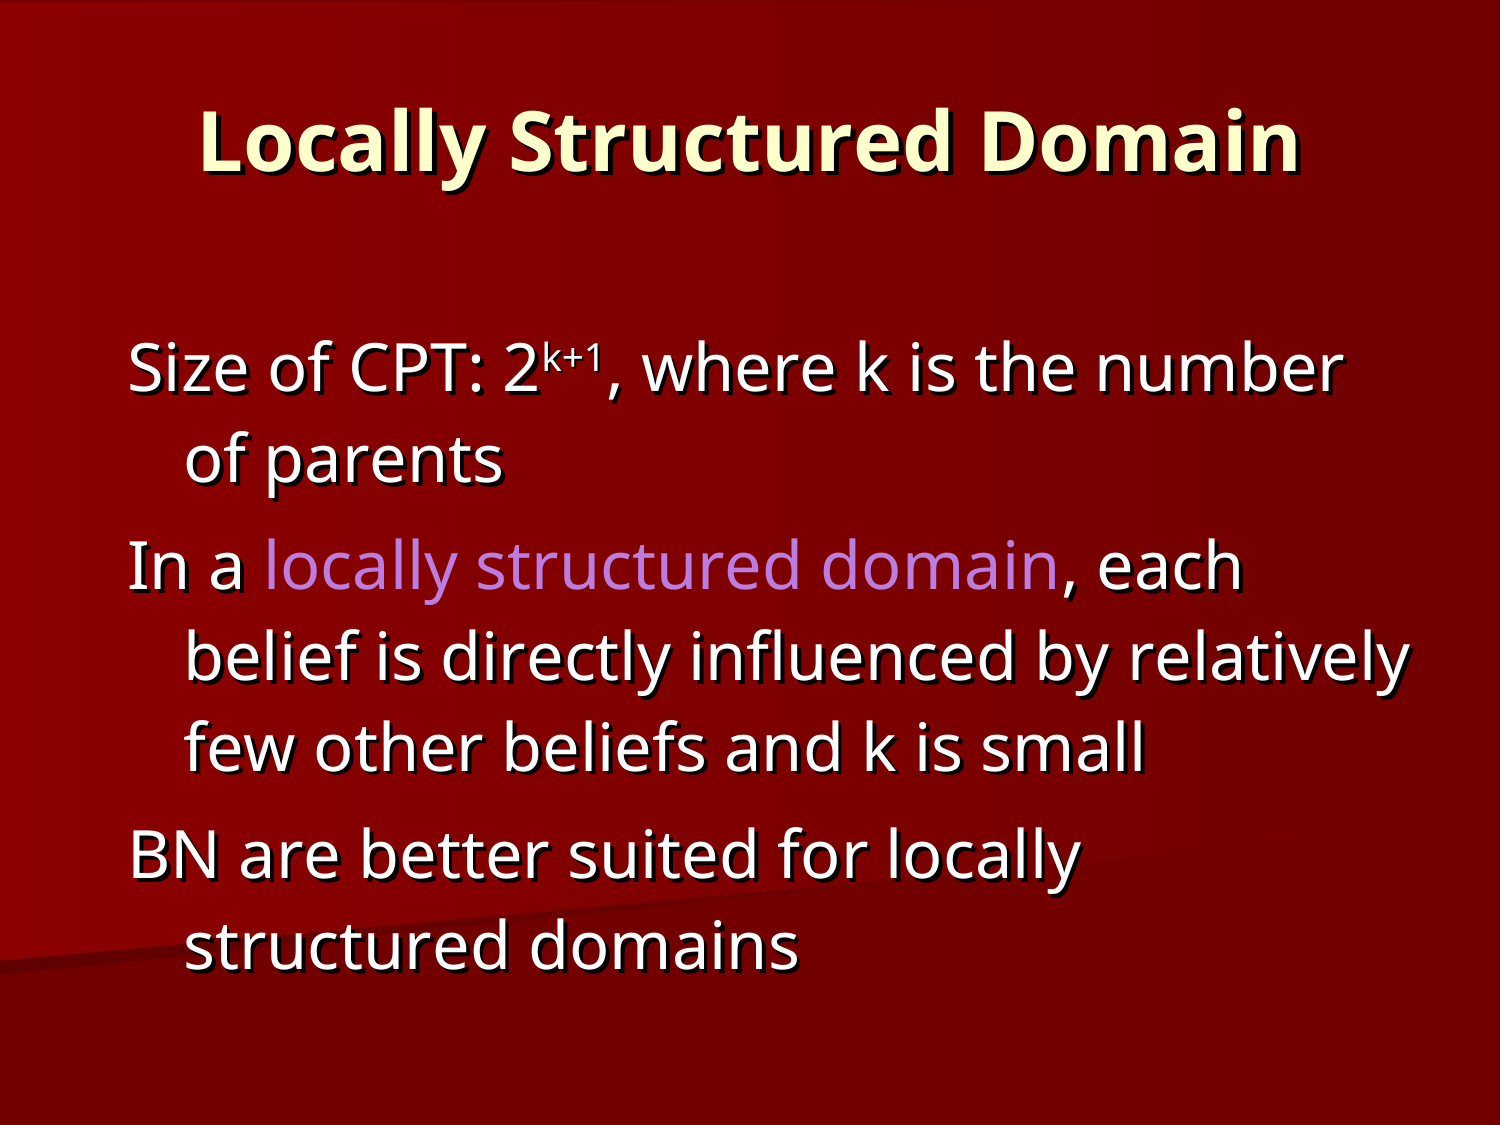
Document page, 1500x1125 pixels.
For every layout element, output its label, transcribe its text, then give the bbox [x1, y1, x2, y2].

list Size of CPT: 2k+1, where k is the number of parents In a locally structured domain, each belief is directly influenced by relatively few other beliefs and k is small BN are better suited for locally structured domains [112, 312, 1438, 988]
title Locally Structured Domain [75, 45, 1426, 233]
